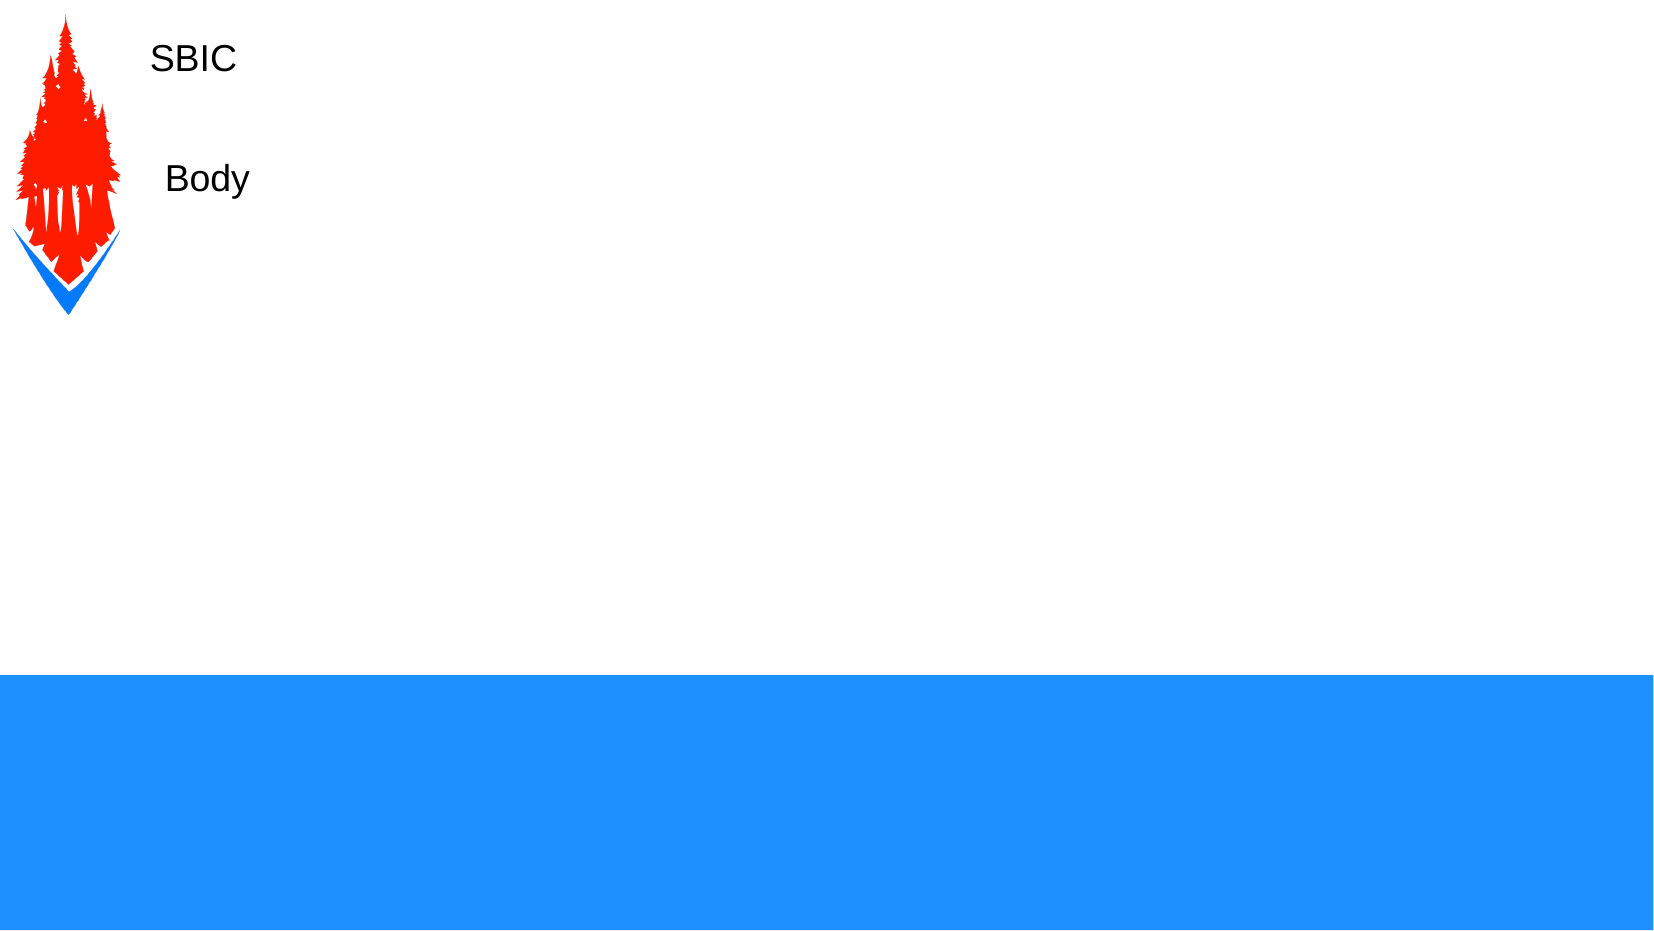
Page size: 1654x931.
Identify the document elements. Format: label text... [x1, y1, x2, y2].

text_box Body [150, 150, 1501, 616]
text_box [0, 675, 1654, 931]
picture [13, 14, 121, 316]
text_box SBIC [135, 30, 1201, 136]
